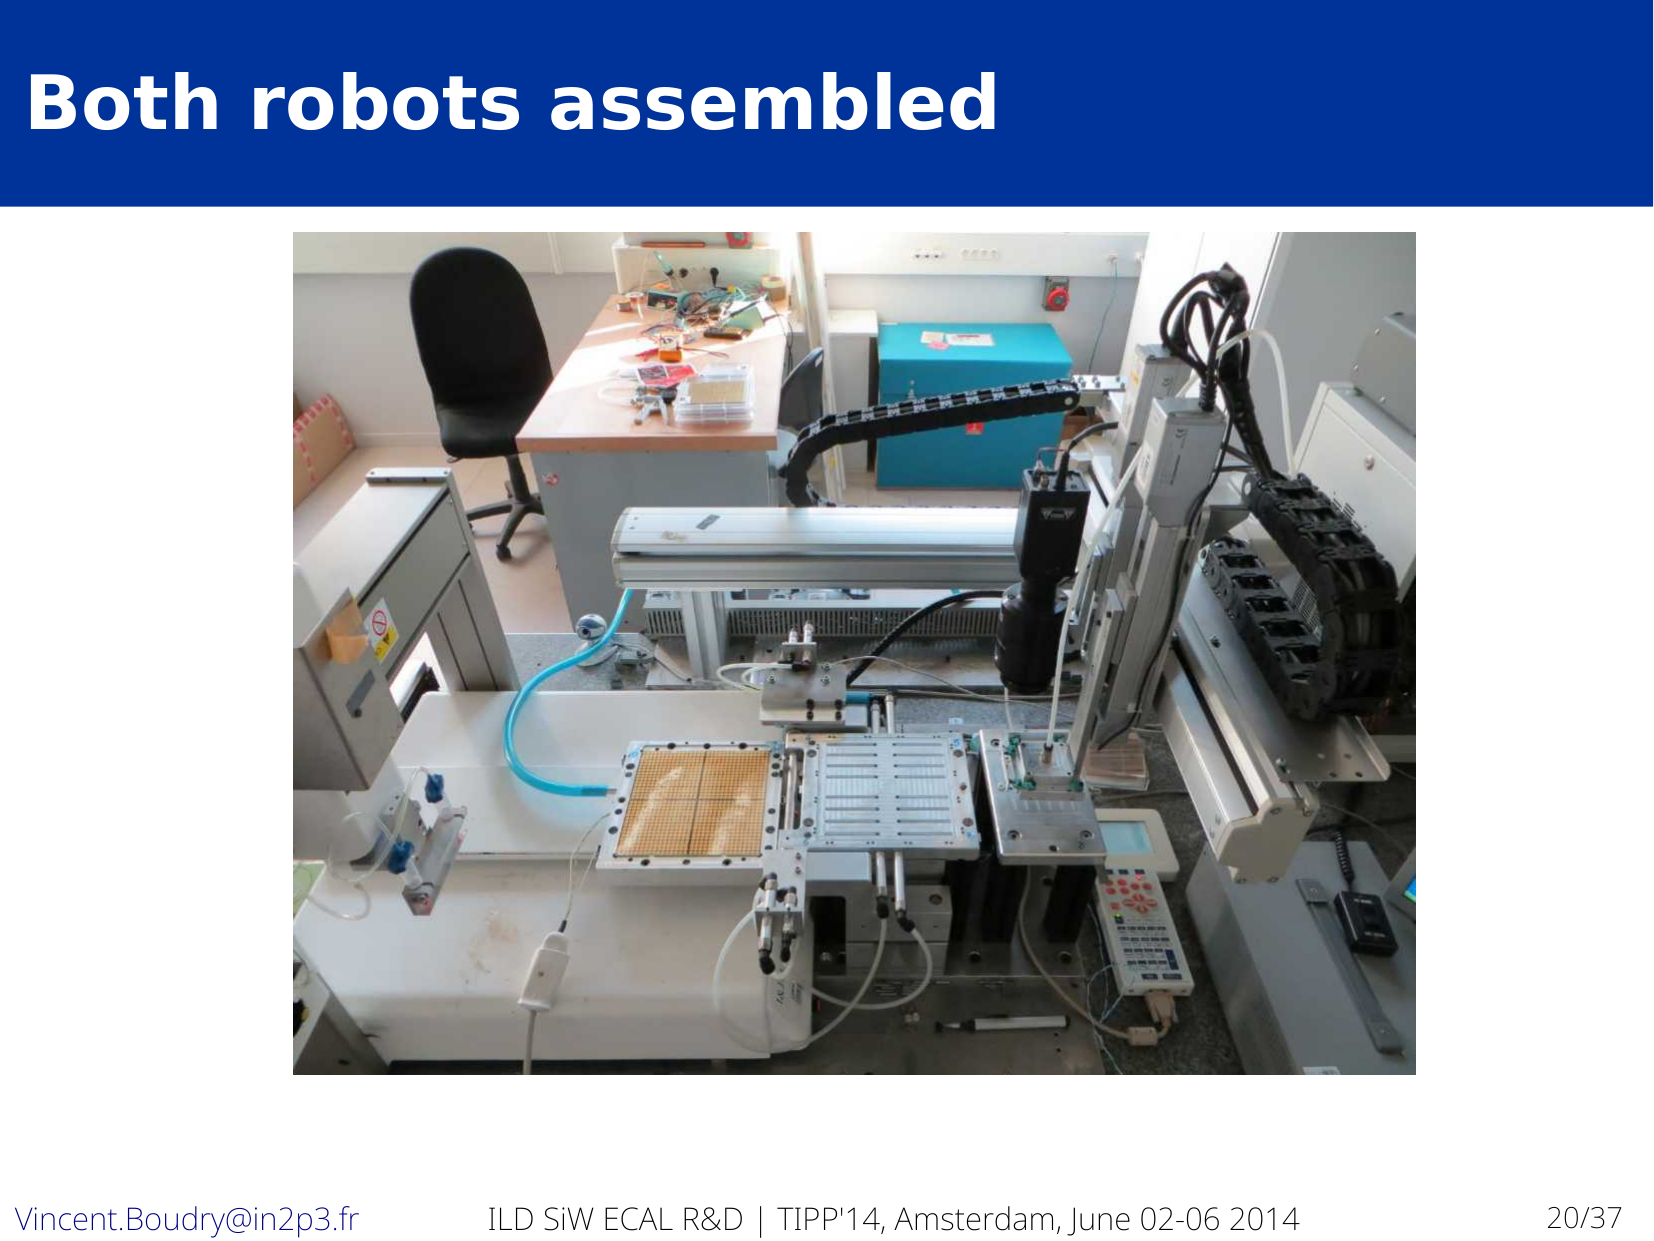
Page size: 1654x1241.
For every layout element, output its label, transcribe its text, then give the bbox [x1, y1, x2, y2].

title Both robots assembled [24, 17, 1635, 191]
picture [293, 232, 1416, 1075]
